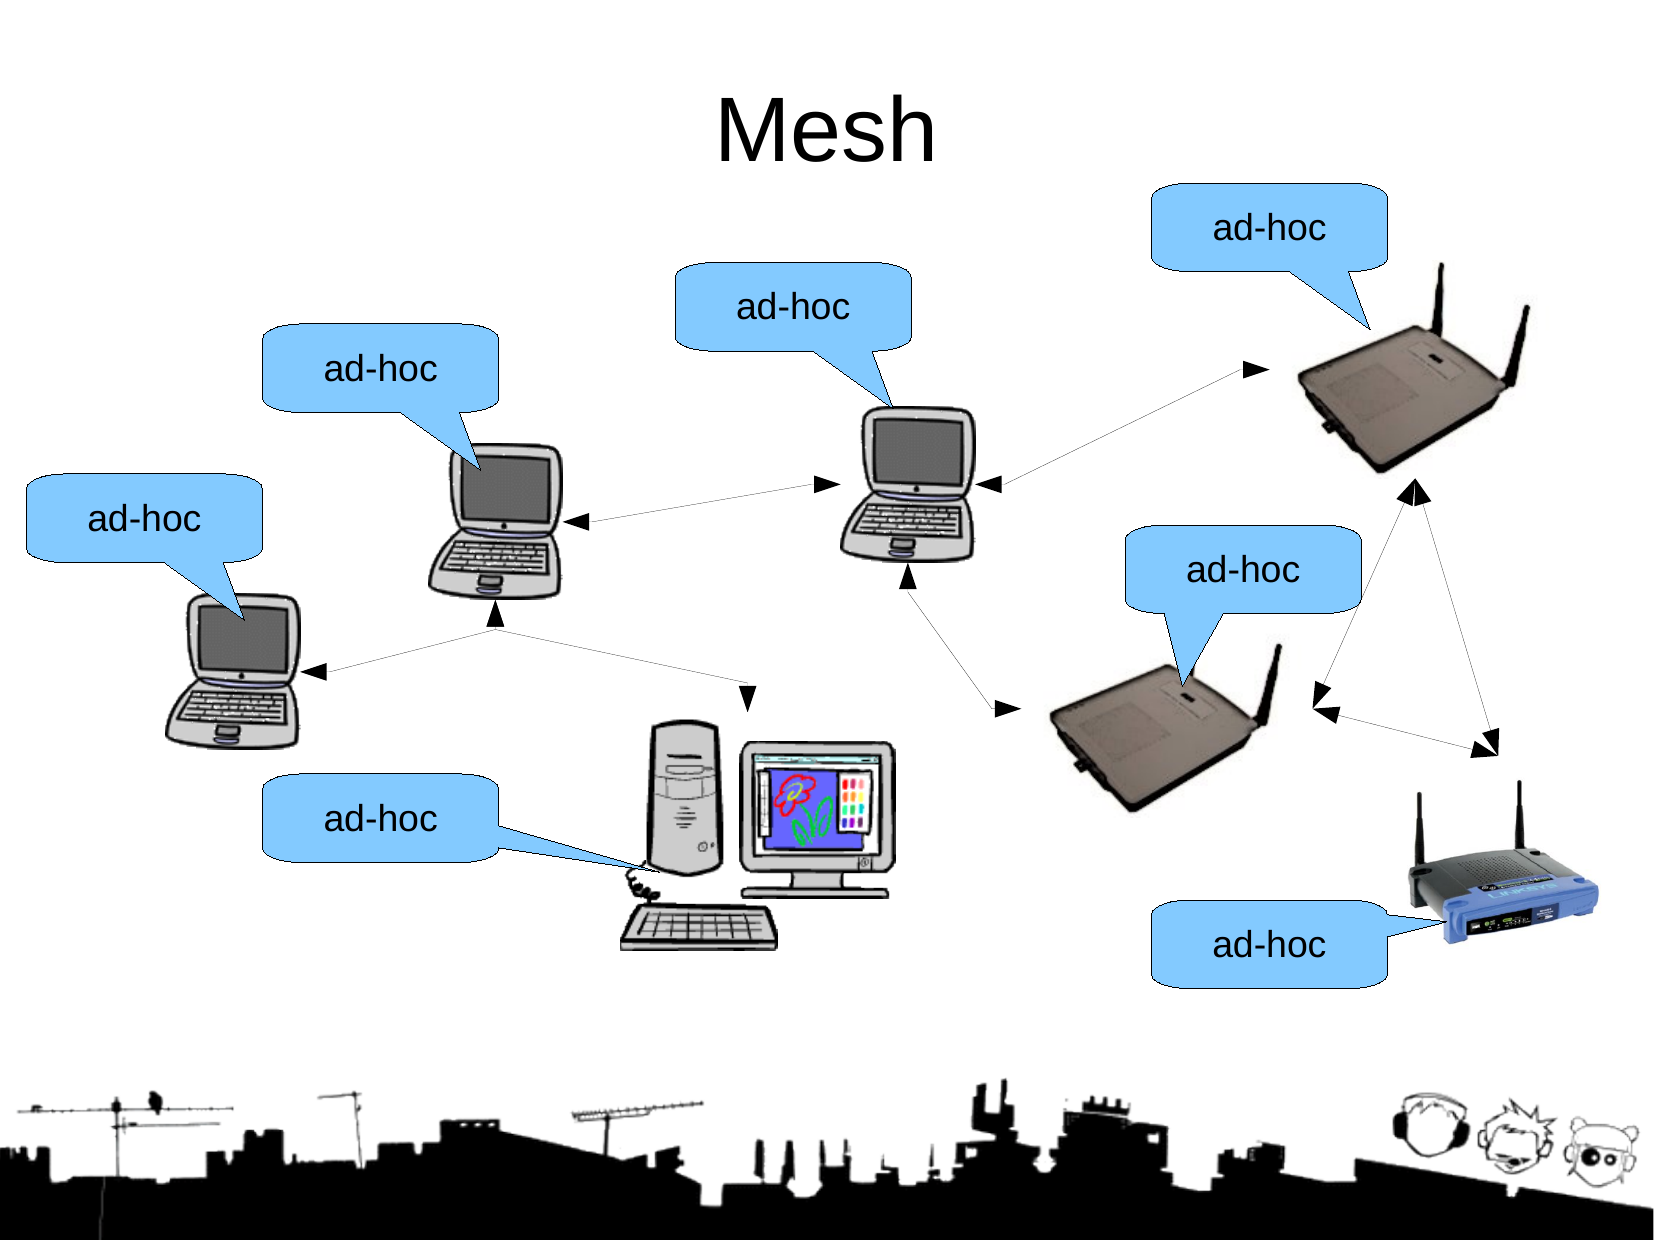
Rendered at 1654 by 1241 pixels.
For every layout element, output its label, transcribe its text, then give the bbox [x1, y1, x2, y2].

picture [600, 712, 896, 951]
text_box ad-hoc [1151, 183, 1388, 330]
picture [1269, 260, 1561, 479]
picture [0, 1077, 1654, 1240]
text_box ad-hoc [1151, 900, 1447, 989]
picture [1021, 599, 1313, 818]
text_box ad-hoc [262, 323, 499, 471]
picture [840, 406, 976, 563]
title Mesh [82, 25, 1571, 233]
picture [428, 443, 563, 601]
text_box ad-hoc [1125, 525, 1362, 687]
picture [165, 593, 301, 751]
text_box ad-hoc [26, 473, 263, 621]
text_box ad-hoc [675, 262, 912, 409]
text_box ad-hoc [262, 773, 660, 873]
picture [1383, 755, 1613, 976]
